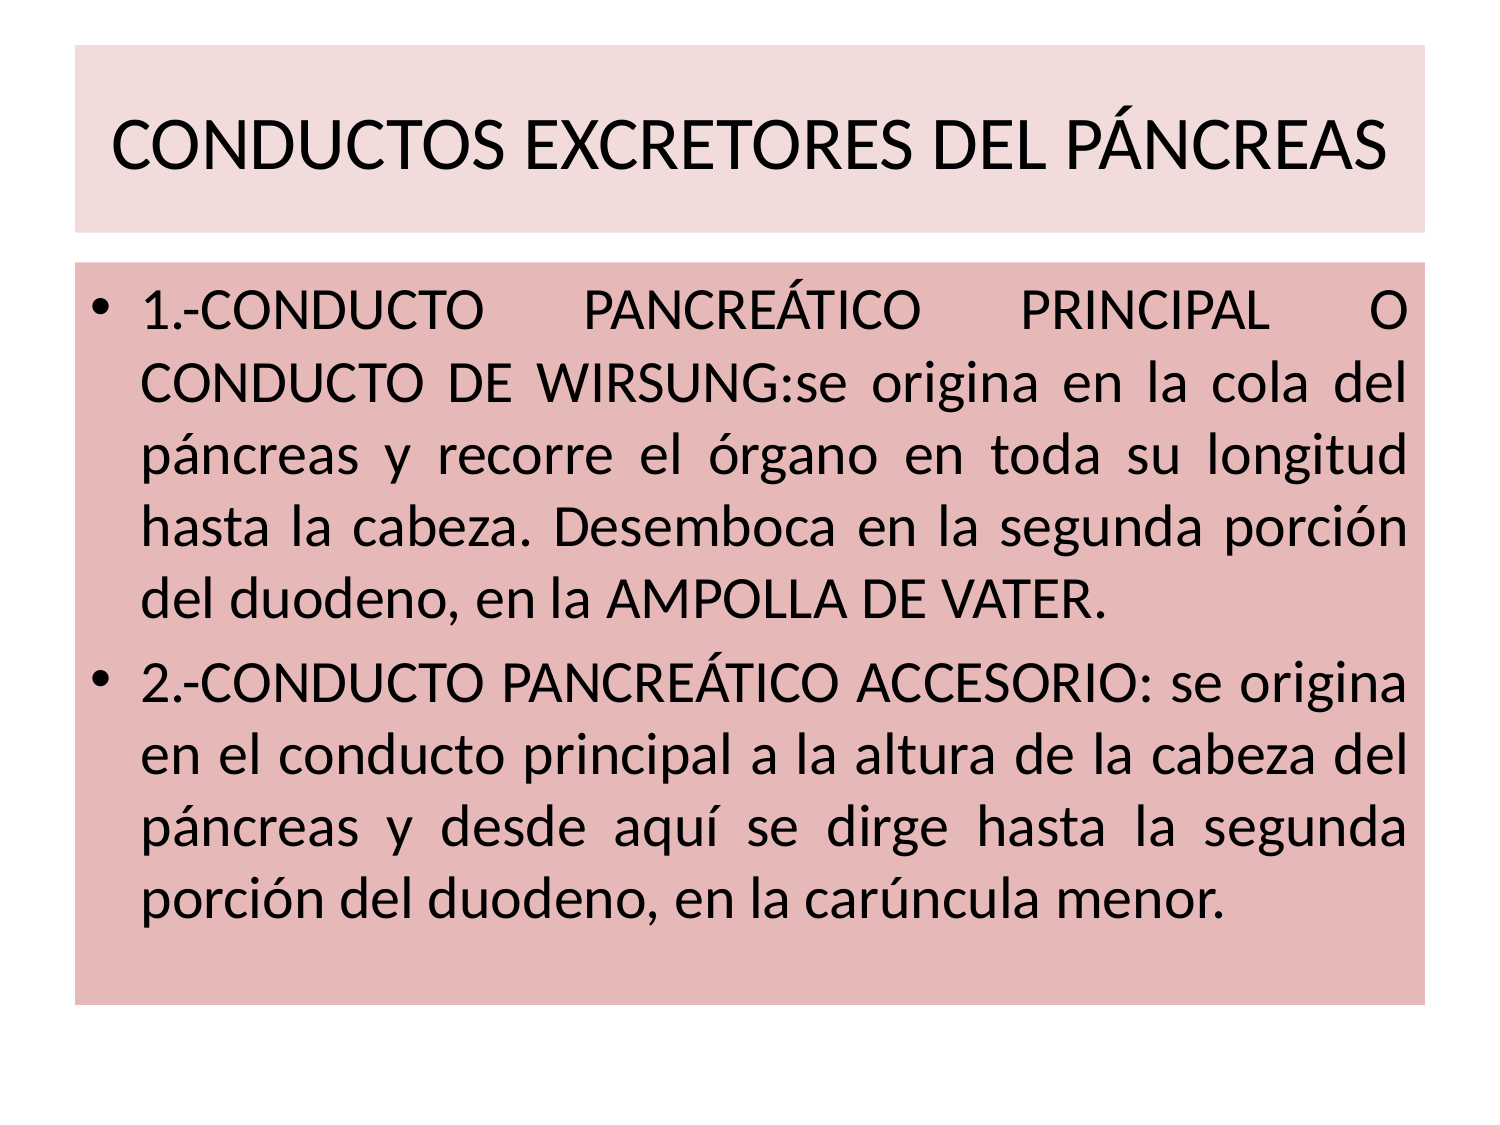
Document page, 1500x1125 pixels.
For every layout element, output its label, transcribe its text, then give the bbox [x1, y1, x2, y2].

list 1.-CONDUCTO PANCREÁTICO PRINCIPAL O CONDUCTO DE WIRSUNG:se origina en la cola del páncreas y recorre el órgano en toda su longitud hasta la cabeza. Desemboca en la segunda porción del duodeno, en la AMPOLLA DE VATER. 2.-CONDUCTO PANCREÁTICO ACCESORIO: se origina en el conducto principal a la altura de la cabeza del páncreas y desde aquí se dirge hasta la segunda porción del duodeno, en la carúncula menor. [75, 262, 1425, 1005]
title CONDUCTOS EXCRETORES DEL PÁNCREAS [75, 45, 1425, 233]
